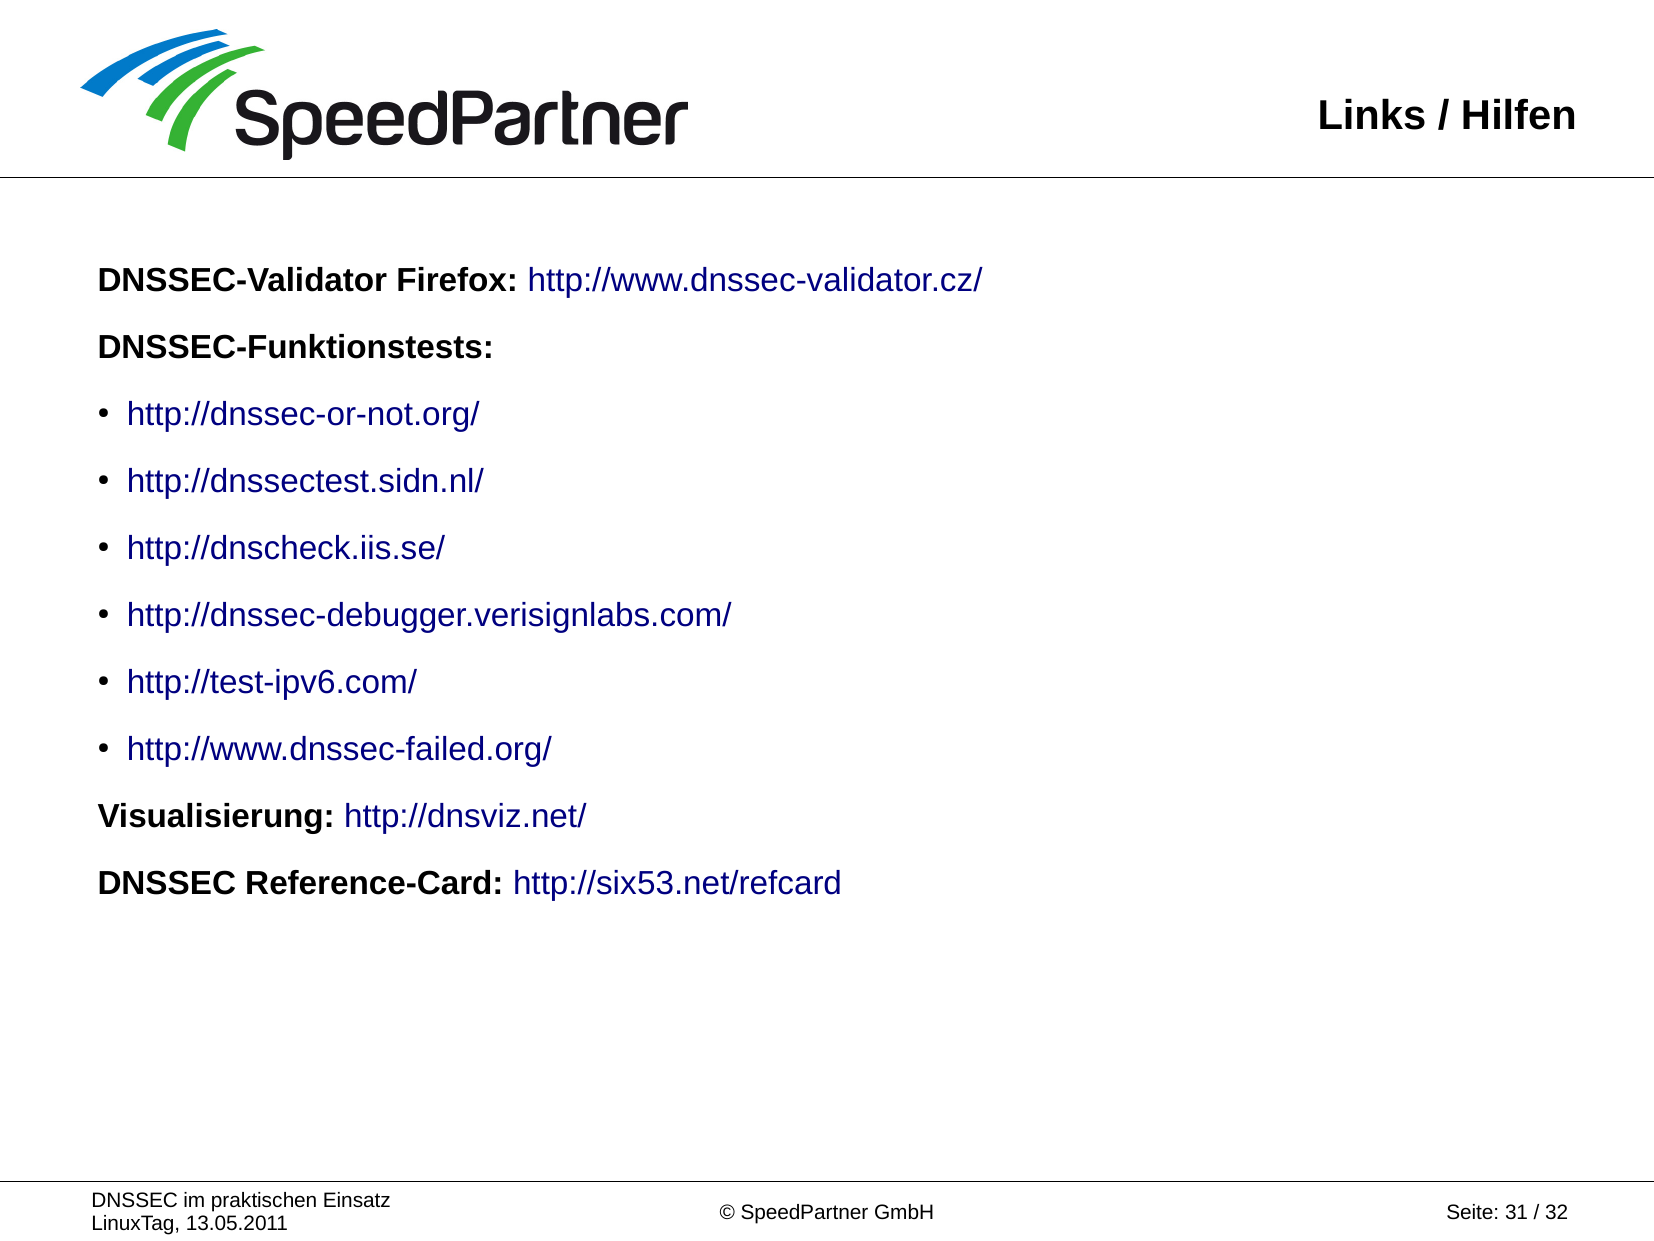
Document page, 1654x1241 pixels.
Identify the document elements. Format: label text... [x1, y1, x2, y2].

text_box DNSSEC-Validator Firefox: http://www.dnssec-validator.cz/ DNSSEC-Funktionstests: http://dnssec-or-not.org/ http://dnssectest.sidn.nl/ http://dnscheck.iis.se/ http://dnssec-debugger.verisignlabs.com/ http://test-ipv6.com/ http://www.dnssec-failed.org/ Visualisierung: http://dnsviz.net/ DNSSEC Reference-Card: http://six53.net/refcard [82, 253, 1565, 1151]
title Links / Hilfen [590, 70, 1577, 160]
picture [80, 29, 688, 160]
